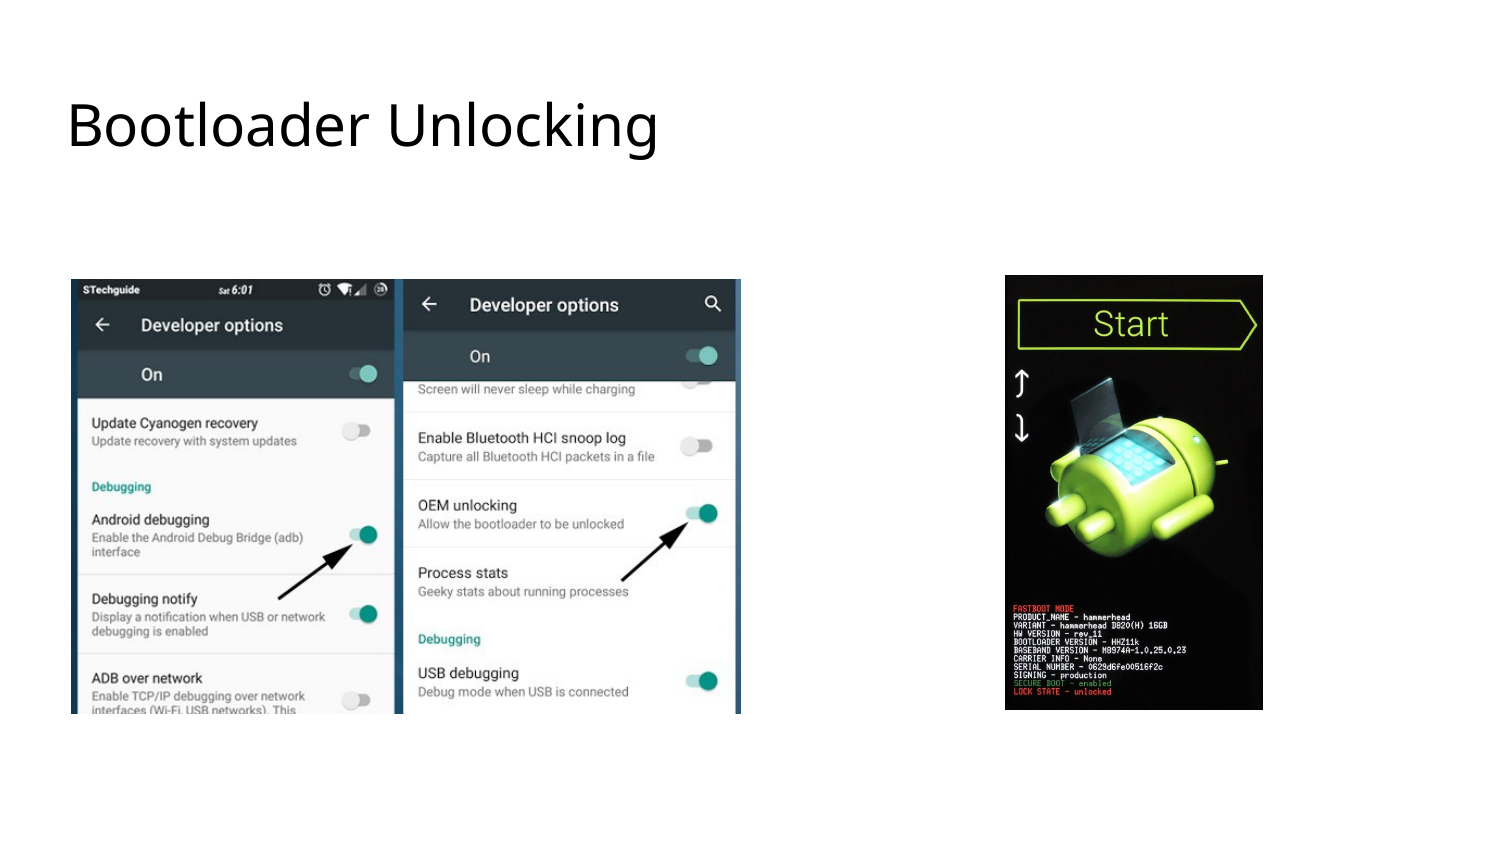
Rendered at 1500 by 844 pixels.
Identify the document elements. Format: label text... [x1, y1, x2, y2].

picture [71, 279, 741, 714]
title Bootloader Unlocking [51, 72, 1449, 167]
picture [1005, 275, 1263, 710]
